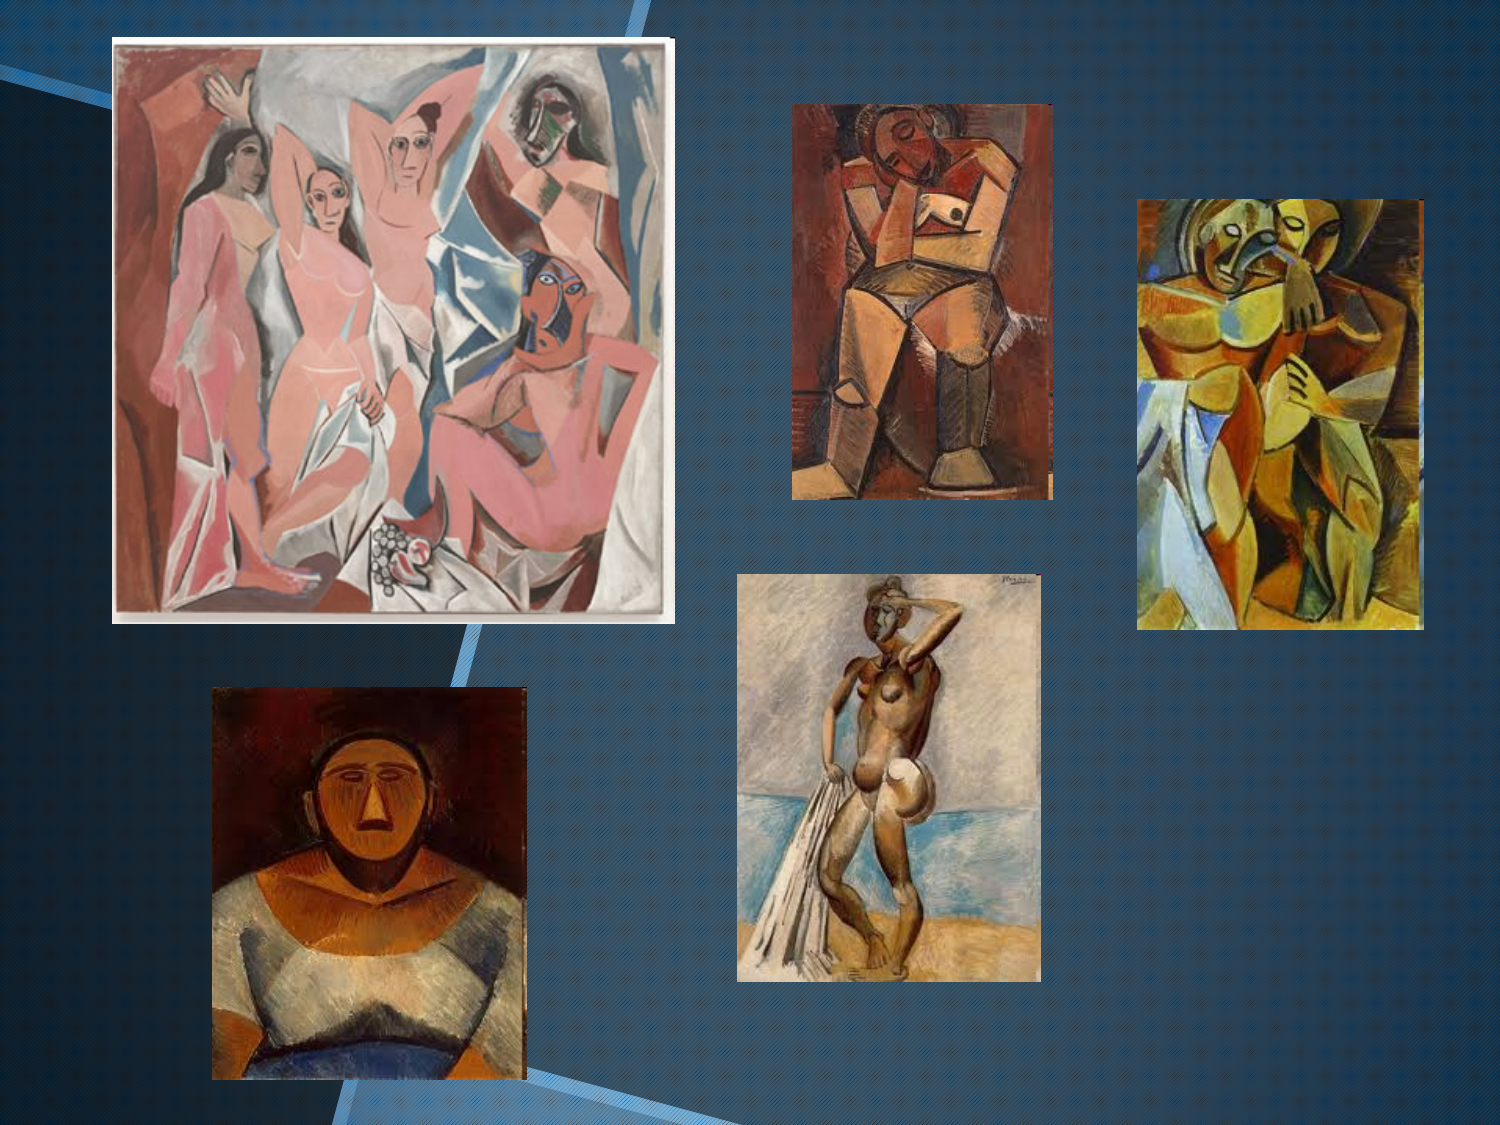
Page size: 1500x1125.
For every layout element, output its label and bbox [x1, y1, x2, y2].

picture [212, 687, 527, 1080]
picture [112, 37, 675, 624]
picture [737, 574, 1041, 982]
picture [792, 104, 1053, 500]
picture [1137, 199, 1424, 630]
